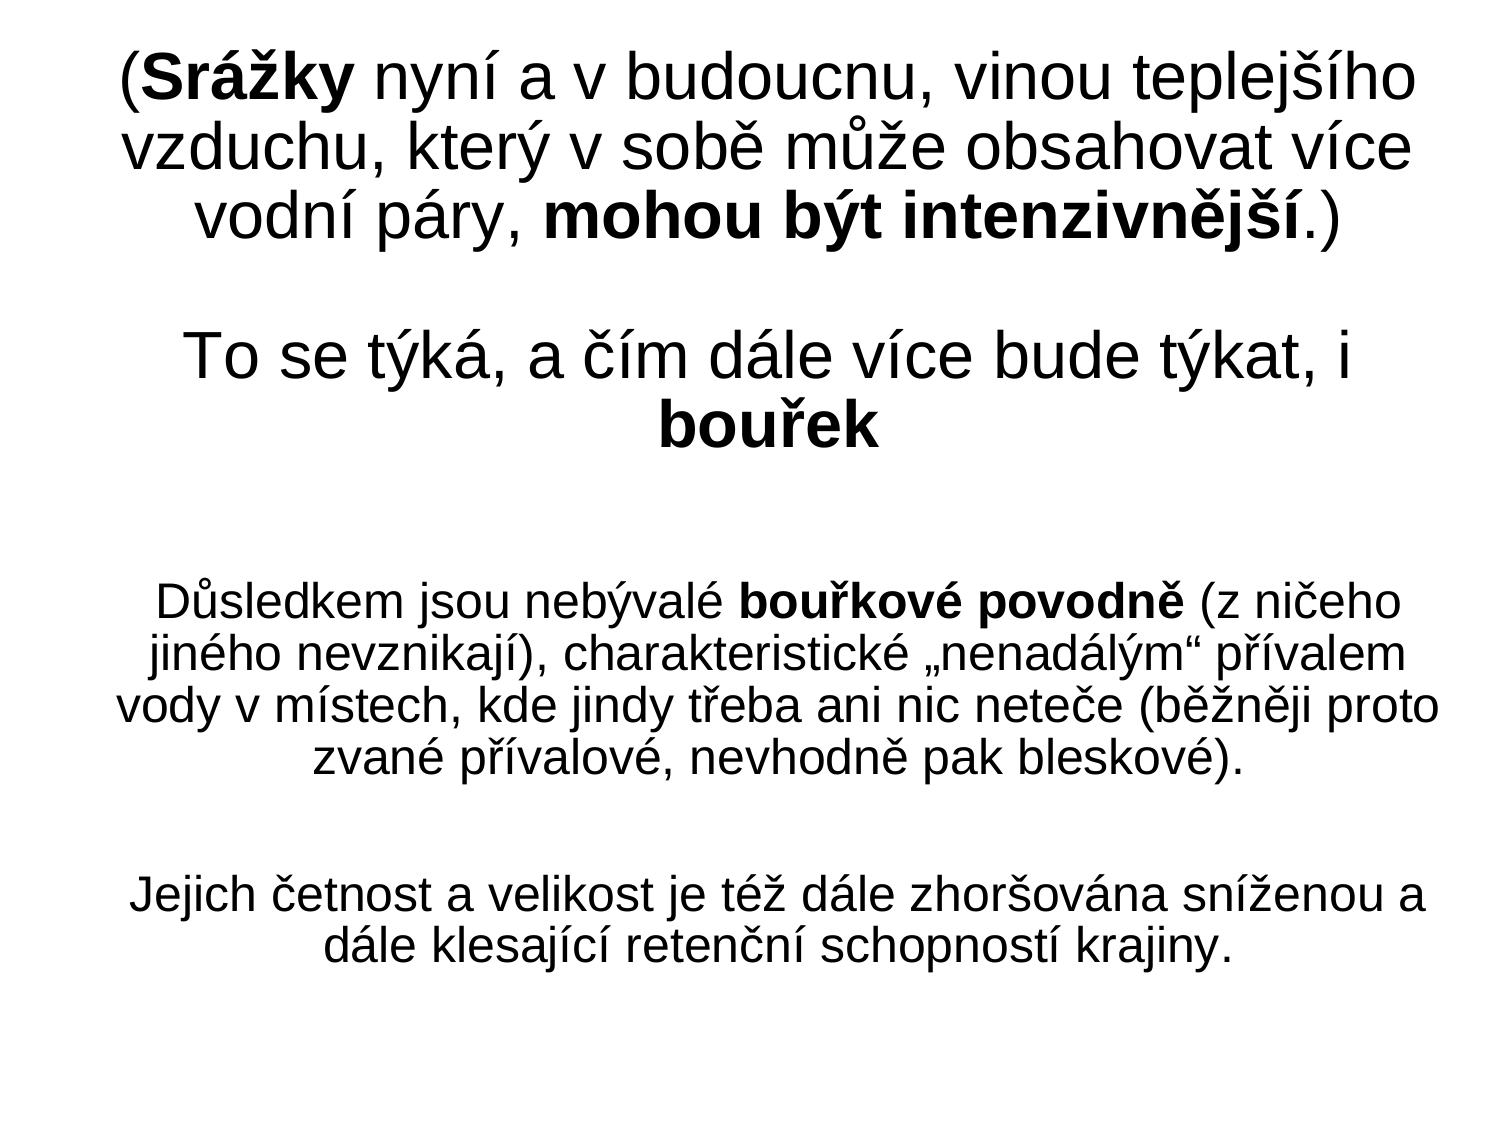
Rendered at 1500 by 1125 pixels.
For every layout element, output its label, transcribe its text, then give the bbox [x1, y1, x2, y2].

title (Srážky nyní a v budoucnu, vinou teplejšího vzduchu, který v sobě může obsahovat více vodní páry, mohou být intenzivnější.) To se týká, a čím dále více bude týkat, i bouřek [93, 41, 1444, 465]
subtitle Důsledkem jsou nebývalé bouřkové povodně (z ničeho jiného nevznikají), charakteristické „nenadálým“ přívalem vody v místech, kde jindy třeba ani nic neteče (běžněji proto zvané přívalové, nevhodně pak bleskové). Jejich četnost a velikost je též dále zhoršována sníženou a dále klesající retenční schopností krajiny. [97, 574, 1461, 1055]
